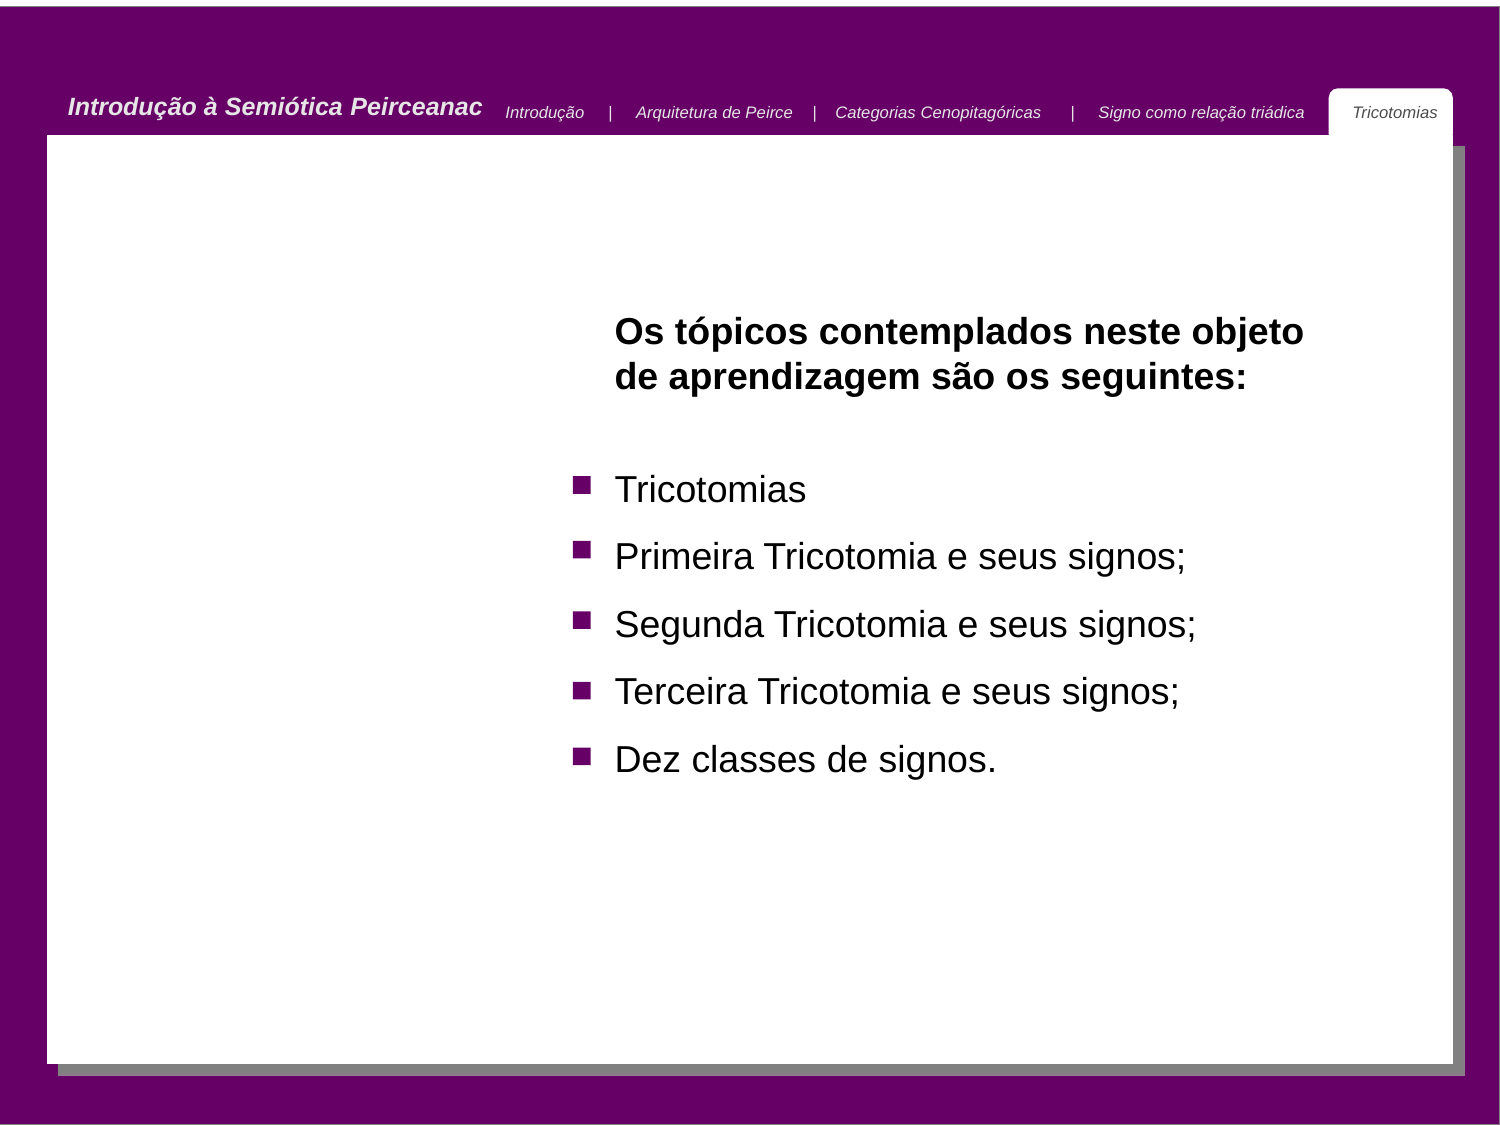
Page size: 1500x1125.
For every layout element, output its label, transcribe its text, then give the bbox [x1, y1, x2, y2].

text_box [572, 611, 591, 629]
text_box [572, 476, 591, 494]
text_box [572, 747, 591, 766]
text_box Os tópicos contemplados neste objeto de aprendizagem são os seguintes: Tricotomias Primeira Tricotomia e seus signos; Segunda Tricotomia e seus signos; Terceira Tricotomia e seus signos; Dez classes de signos. [599, 299, 1359, 788]
text_box [572, 540, 591, 559]
text_box [572, 681, 591, 700]
